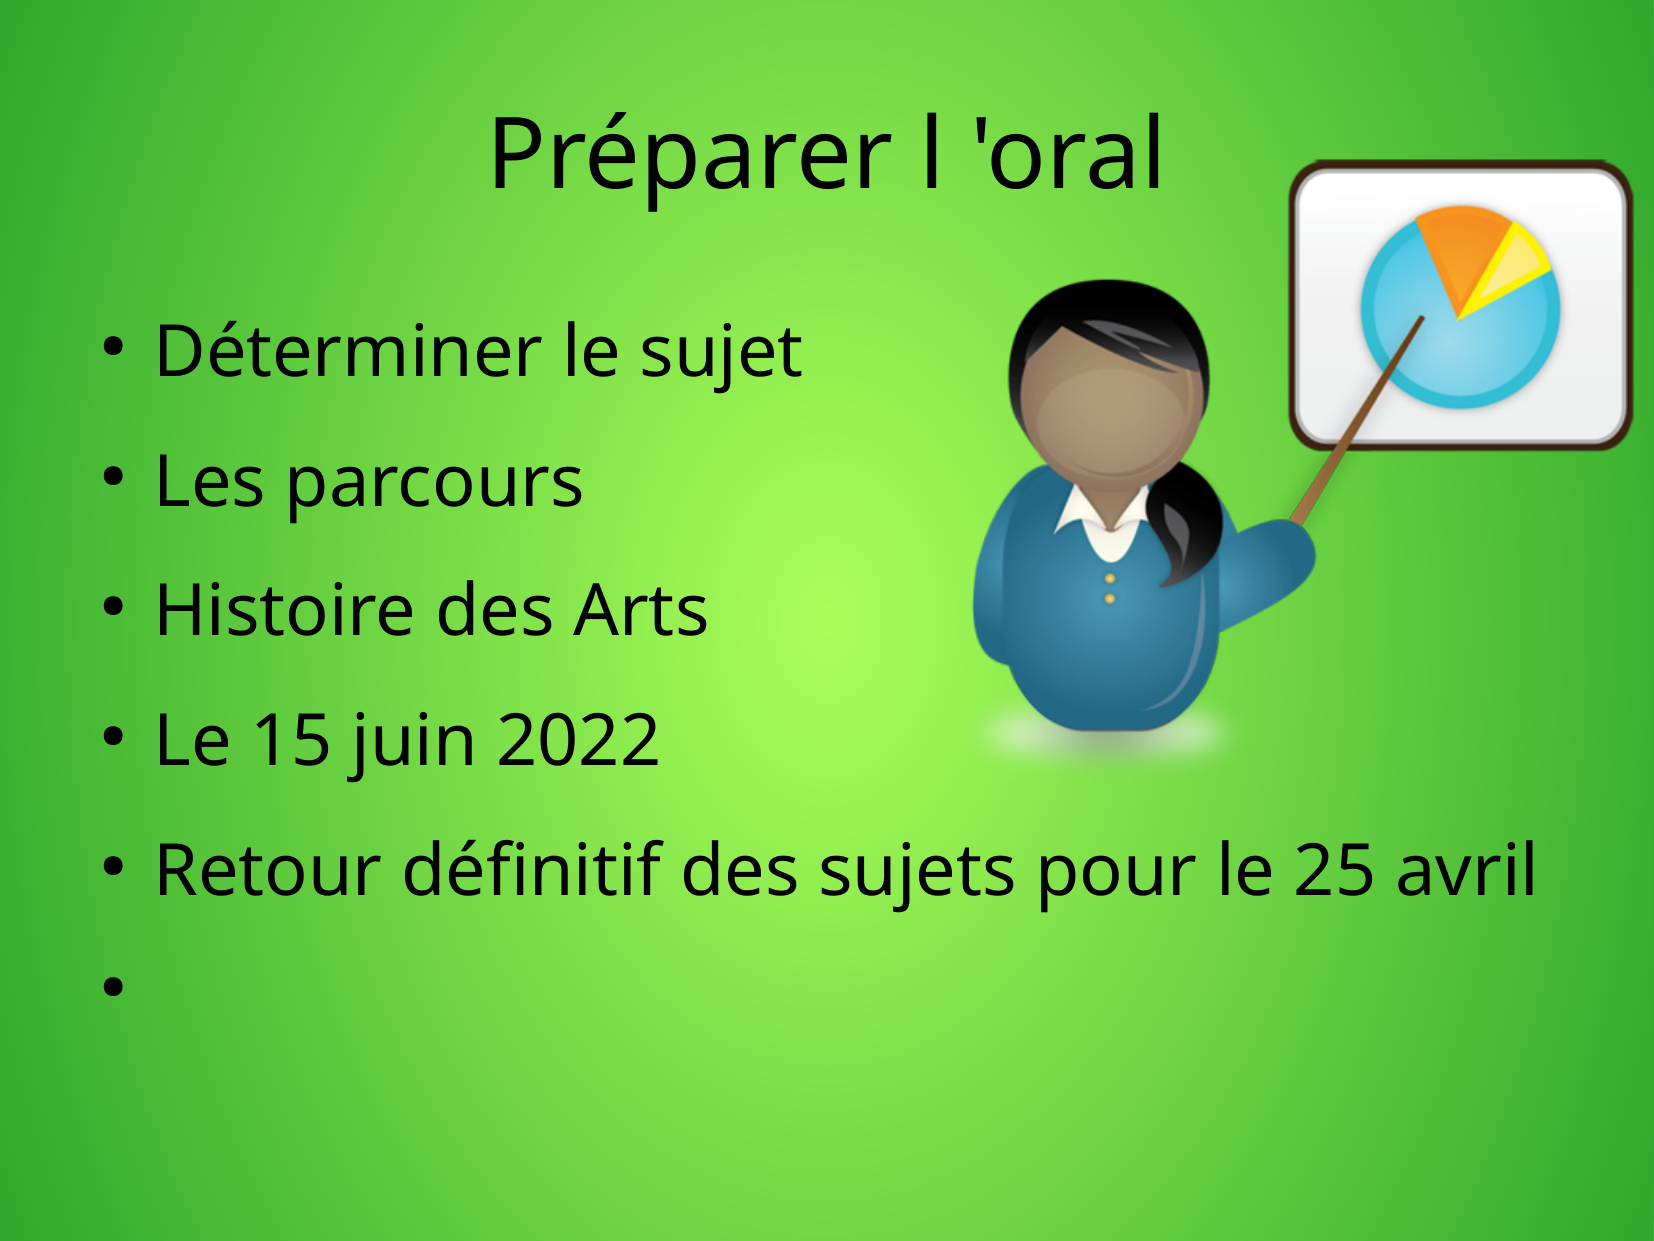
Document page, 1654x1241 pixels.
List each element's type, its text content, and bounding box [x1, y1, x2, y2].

picture [911, 91, 1654, 783]
list Déterminer le sujet Les parcours Histoire des Arts Le 15 juin 2022 Retour définitif des sujets pour le 25 avril [82, 299, 1571, 1019]
title Préparer l 'oral [82, 47, 1571, 252]
